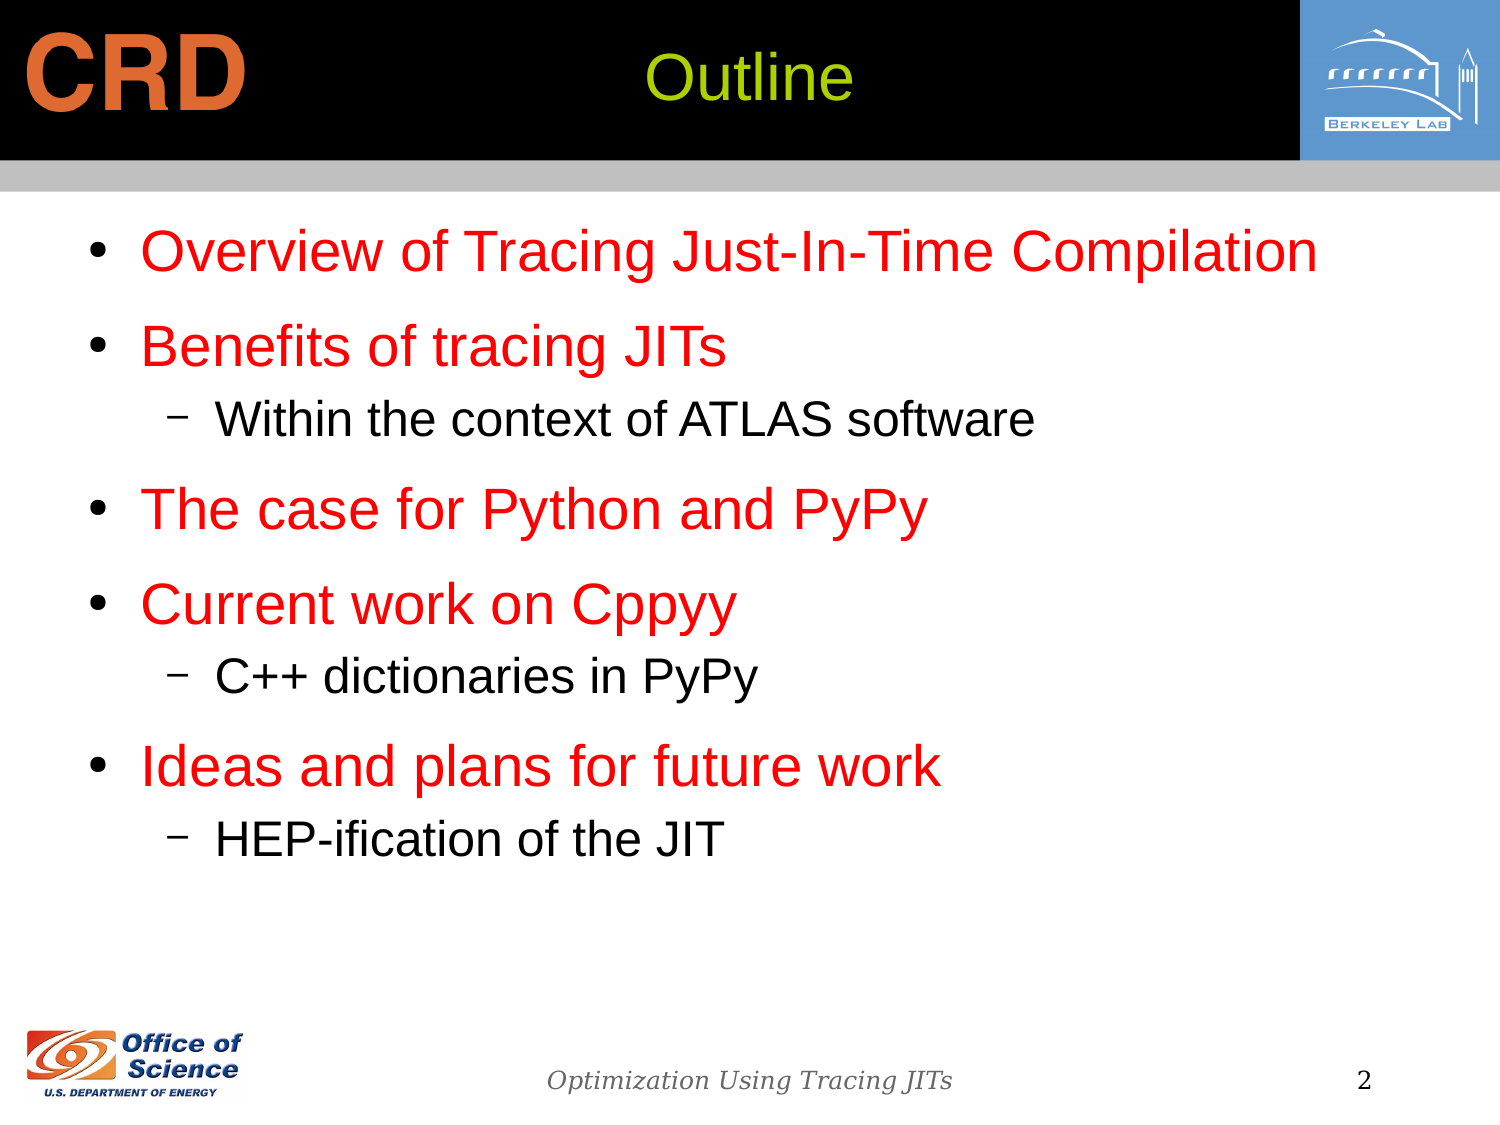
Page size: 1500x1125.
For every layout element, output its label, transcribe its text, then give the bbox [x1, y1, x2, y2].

picture [22, 1026, 246, 1100]
title Outline [306, 0, 1194, 156]
picture [1300, 0, 1500, 160]
list Overview of Tracing Just-In-Time Compilation Benefits of tracing JITs Within the context of ATLAS software The case for Python and PyPy Current work on Cppyy C++ dictionaries in PyPy Ideas and plans for future work HEP-ification of the JIT [69, 218, 1422, 944]
picture [0, 0, 266, 149]
